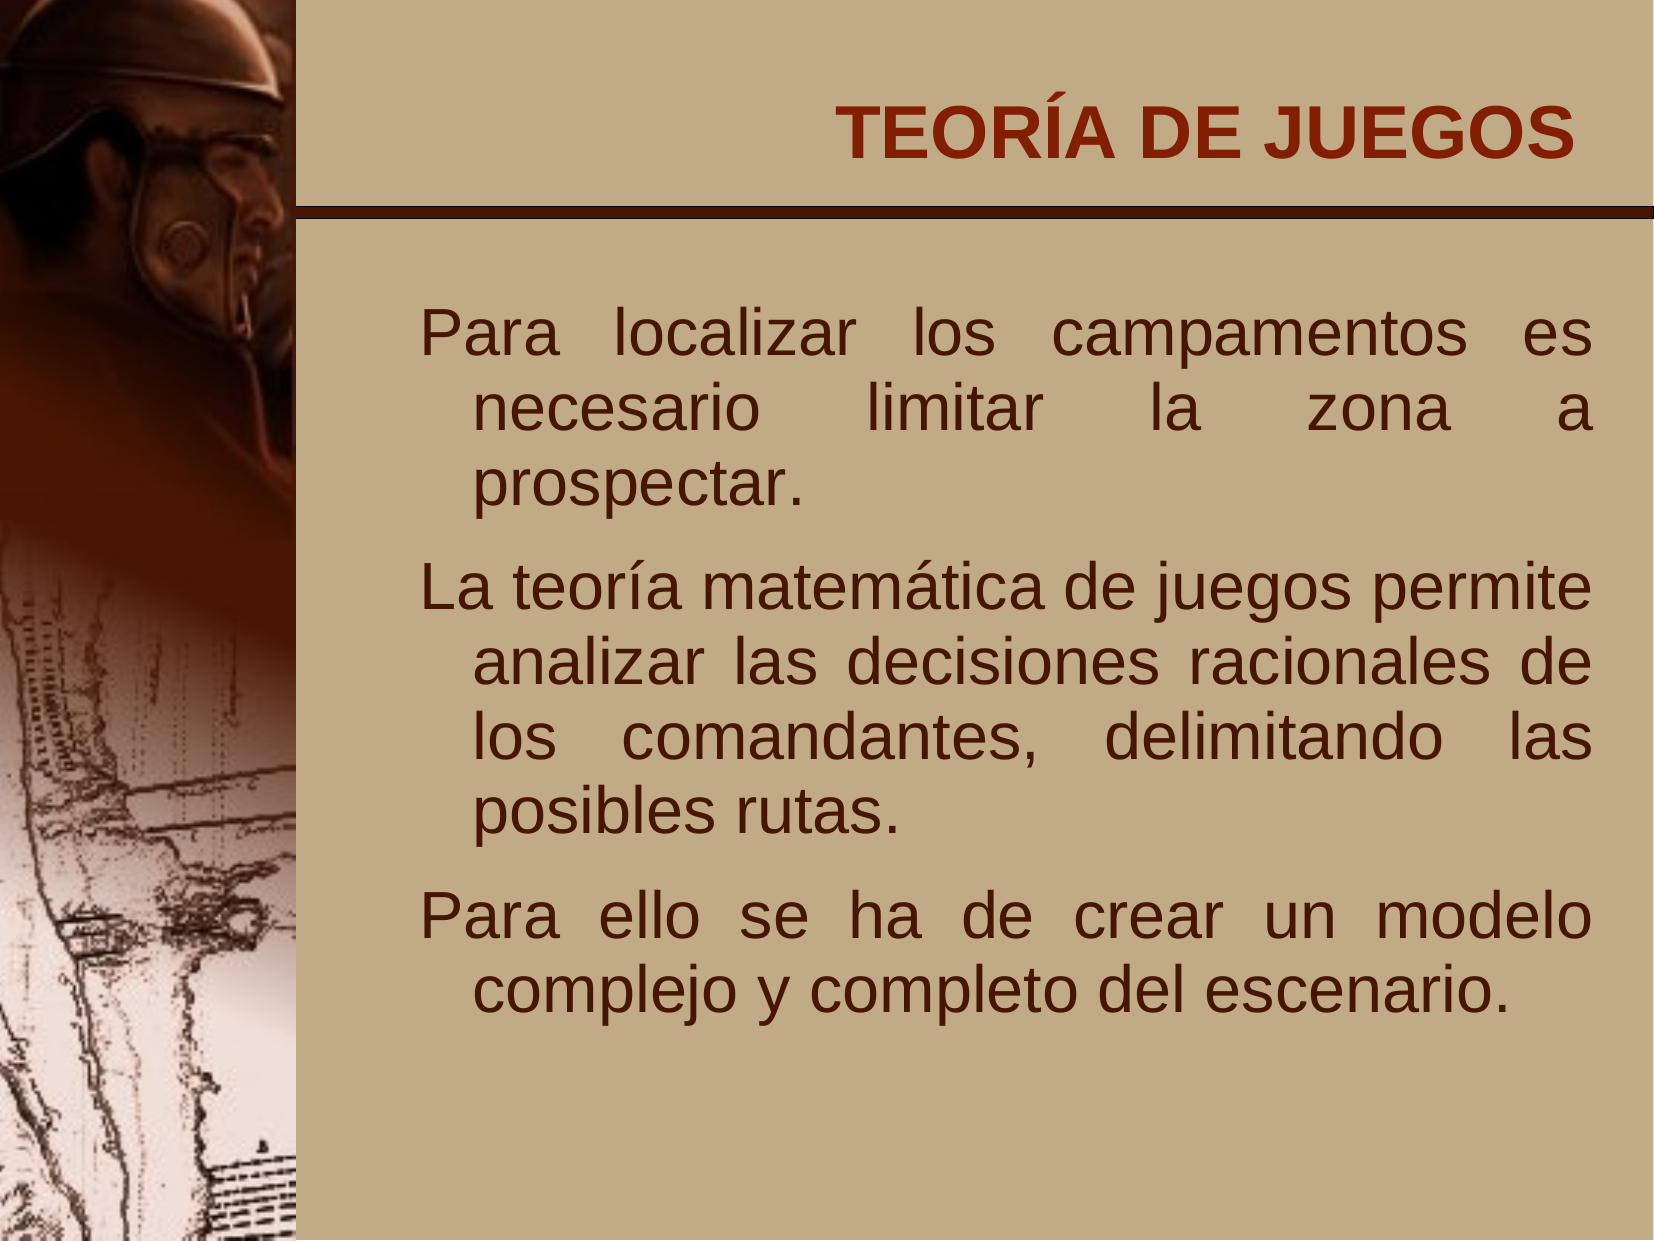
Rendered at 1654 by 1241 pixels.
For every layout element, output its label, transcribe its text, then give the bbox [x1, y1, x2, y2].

title TEORÍA DE JUEGOS [88, 36, 1577, 230]
picture [0, 0, 296, 1241]
list Para localizar los campamentos es necesario limitar la zona a prospectar. La teoría matemática de juegos permite analizar las decisiones racionales de los comandantes, delimitando las posibles rutas. Para ello se ha de crear un modelo complejo y completo del escenario. [401, 295, 1595, 1182]
